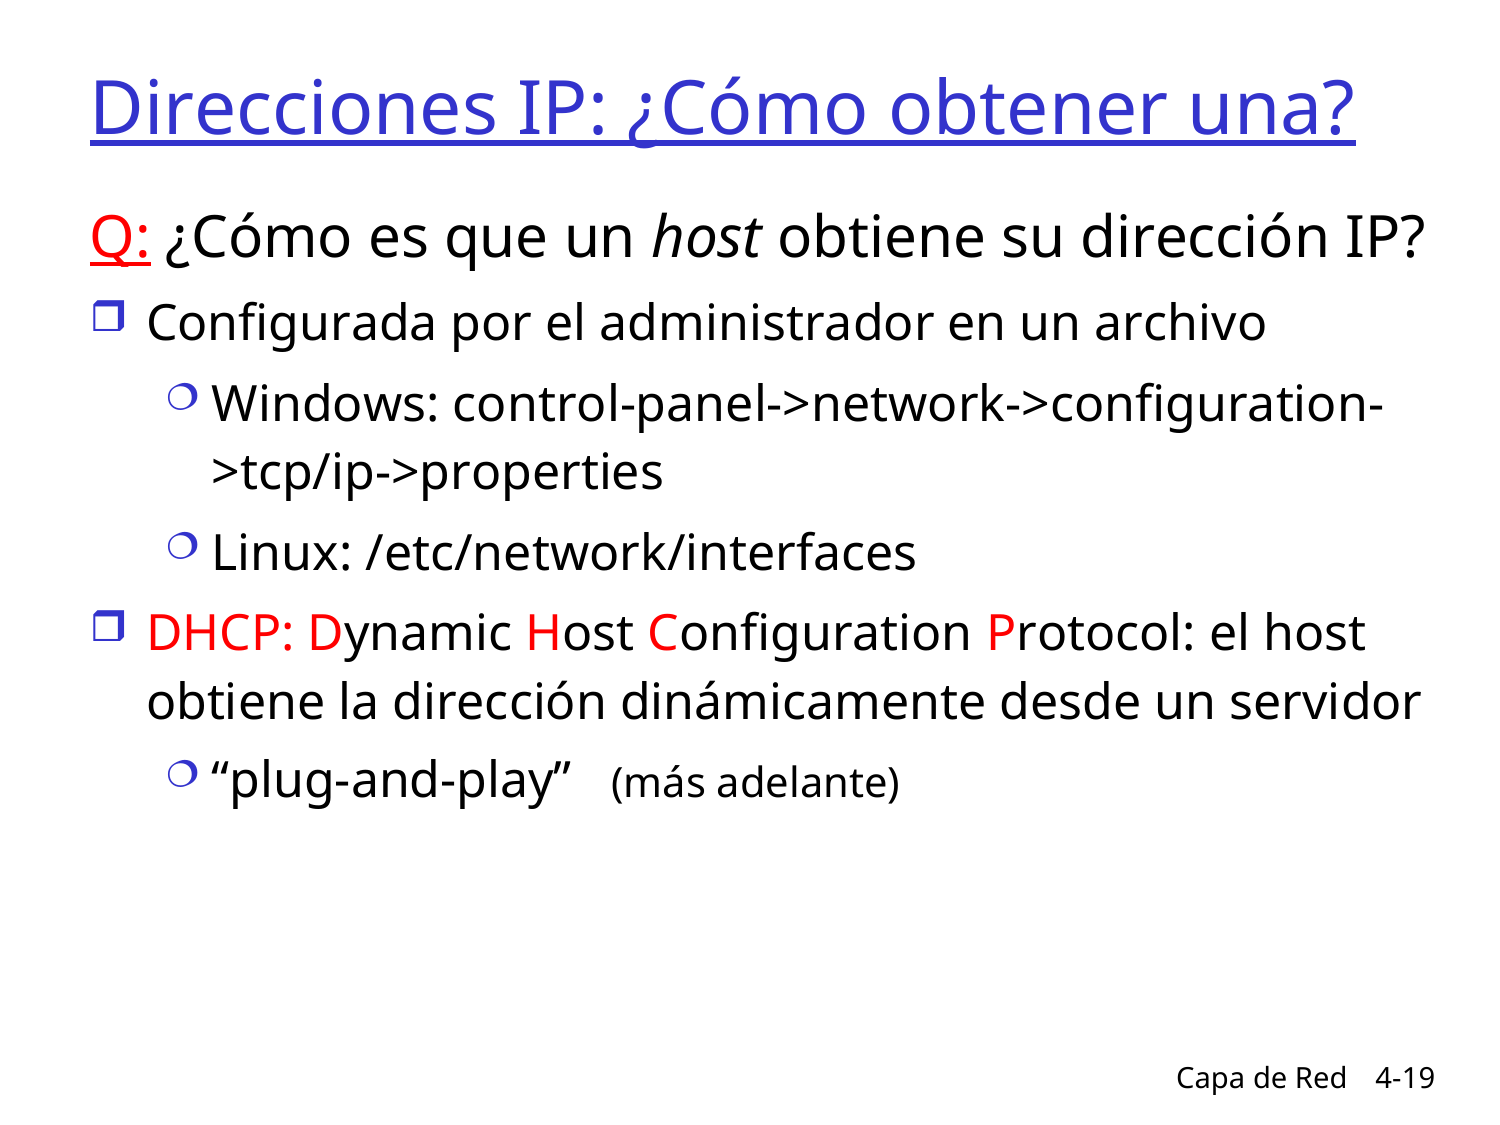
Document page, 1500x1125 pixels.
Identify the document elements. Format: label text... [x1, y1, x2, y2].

title Direcciones IP: ¿Cómo obtener una? [75, 15, 1463, 187]
list Q: ¿Cómo es que un host obtiene su dirección IP? Configurada por el administrador en un archivo Windows: control-panel->network->configuration->tcp/ip->properties Linux: /etc/network/interfaces DHCP: Dynamic Host Configuration Protocol: el host obtiene la dirección dinámicamente desde un servidor “plug-and-play” (más adelante) [75, 187, 1463, 1044]
